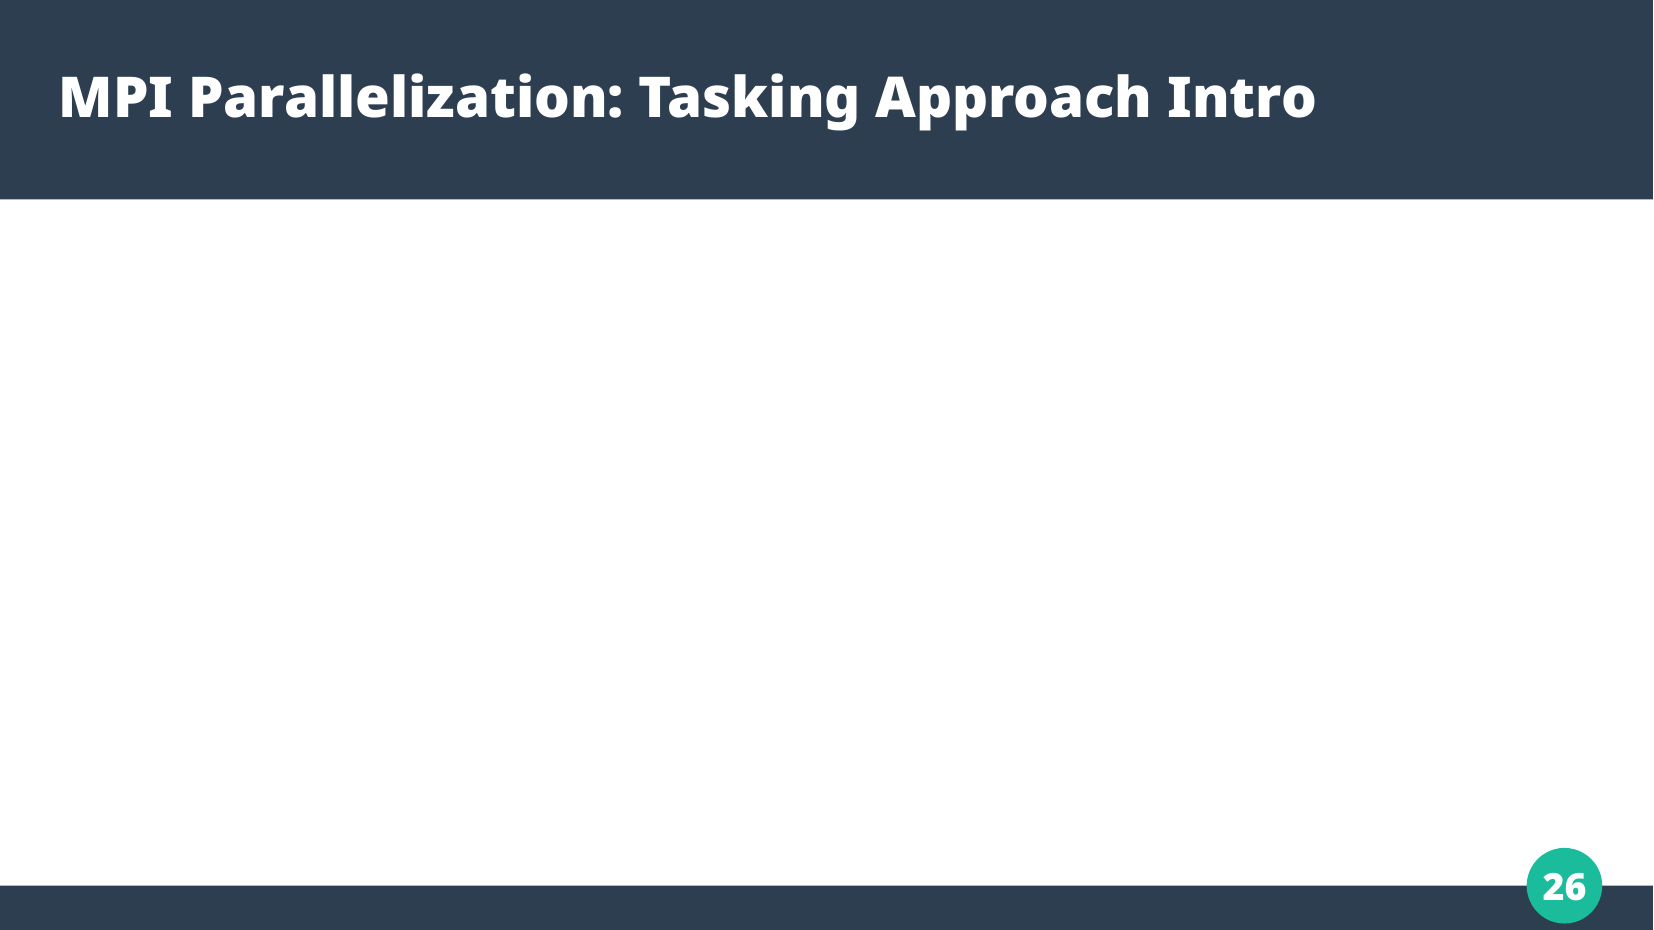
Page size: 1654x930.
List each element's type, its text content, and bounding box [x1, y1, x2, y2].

title MPI Parallelization: Tasking Approach Intro [58, 36, 1594, 156]
